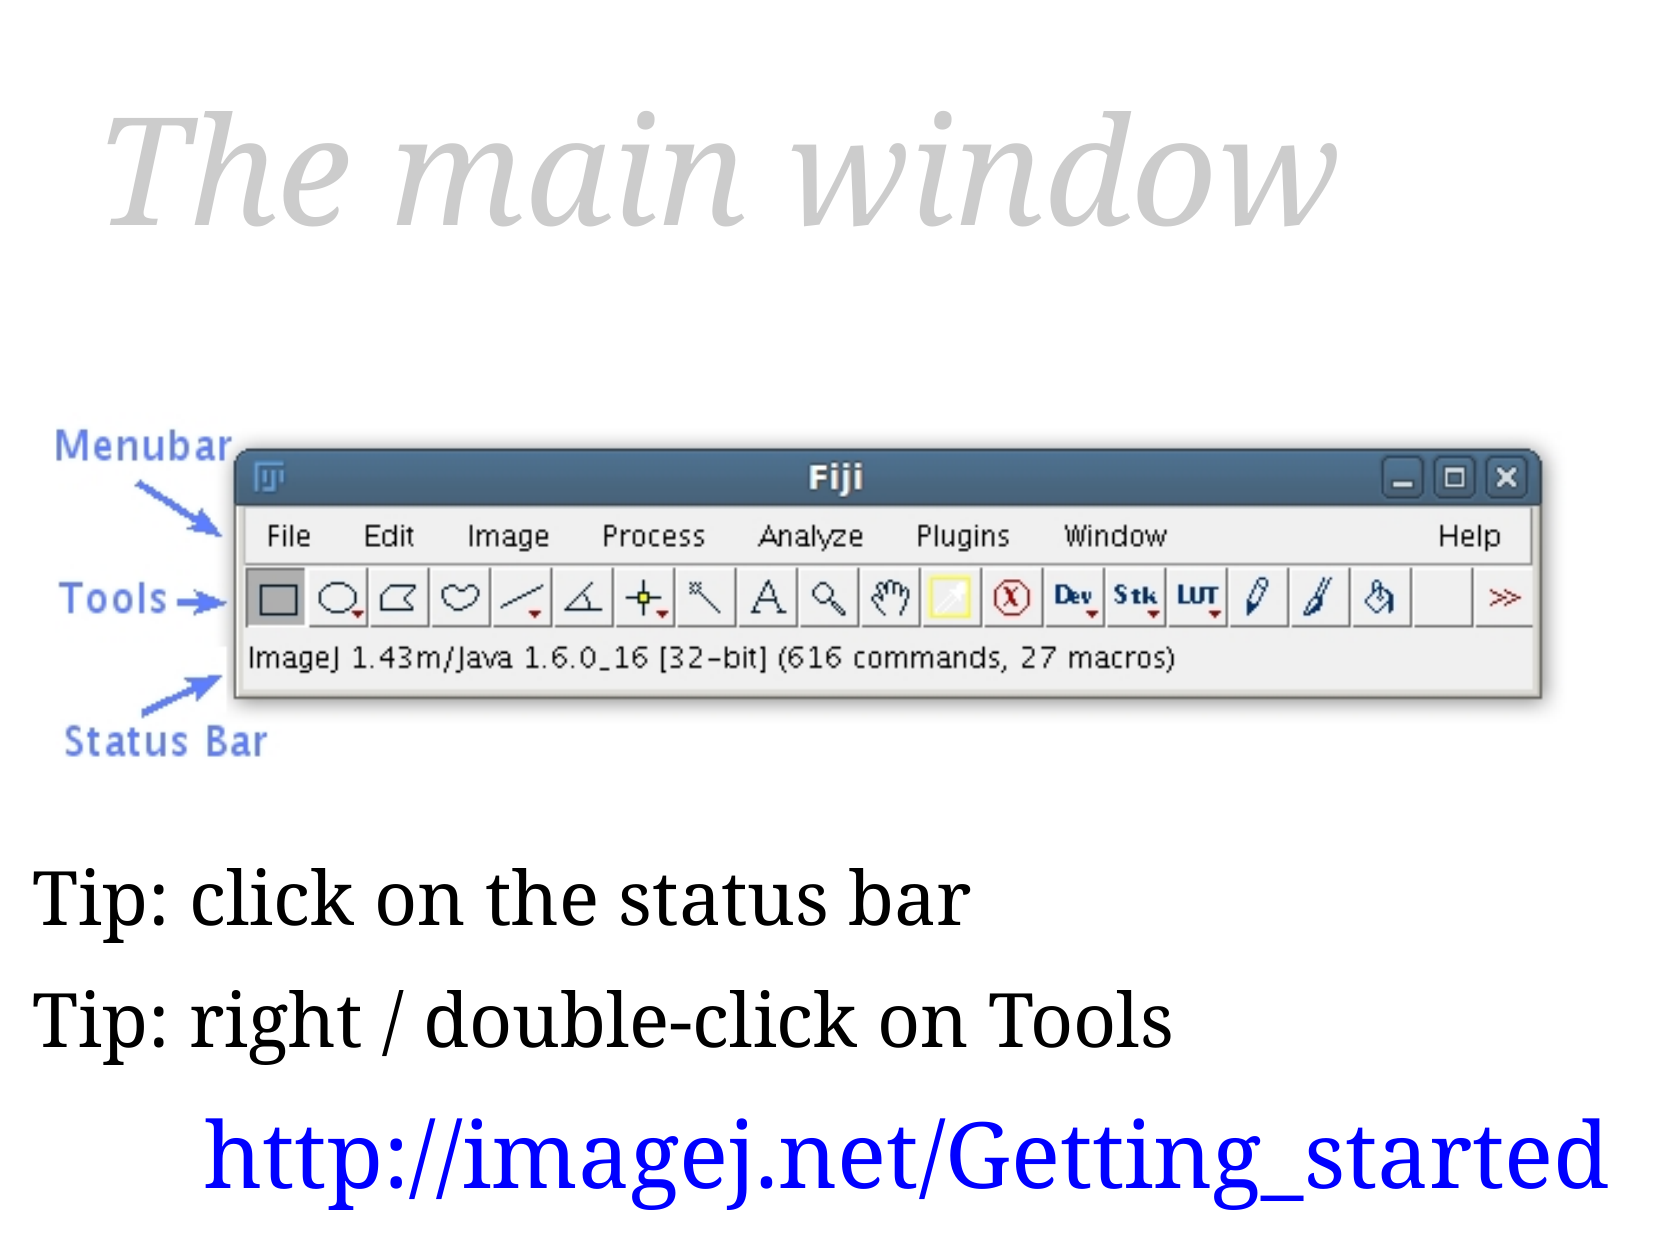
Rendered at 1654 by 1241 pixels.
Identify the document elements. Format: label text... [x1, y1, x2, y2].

text_box Tip: click on the status bar [17, 837, 1591, 946]
text_box Tip: right / double-click on Tools [17, 960, 1591, 1068]
picture [55, 299, 1575, 837]
text_box http://imagej.net/Getting_started [51, 1083, 1627, 1200]
text_box The main window [81, 57, 1654, 239]
